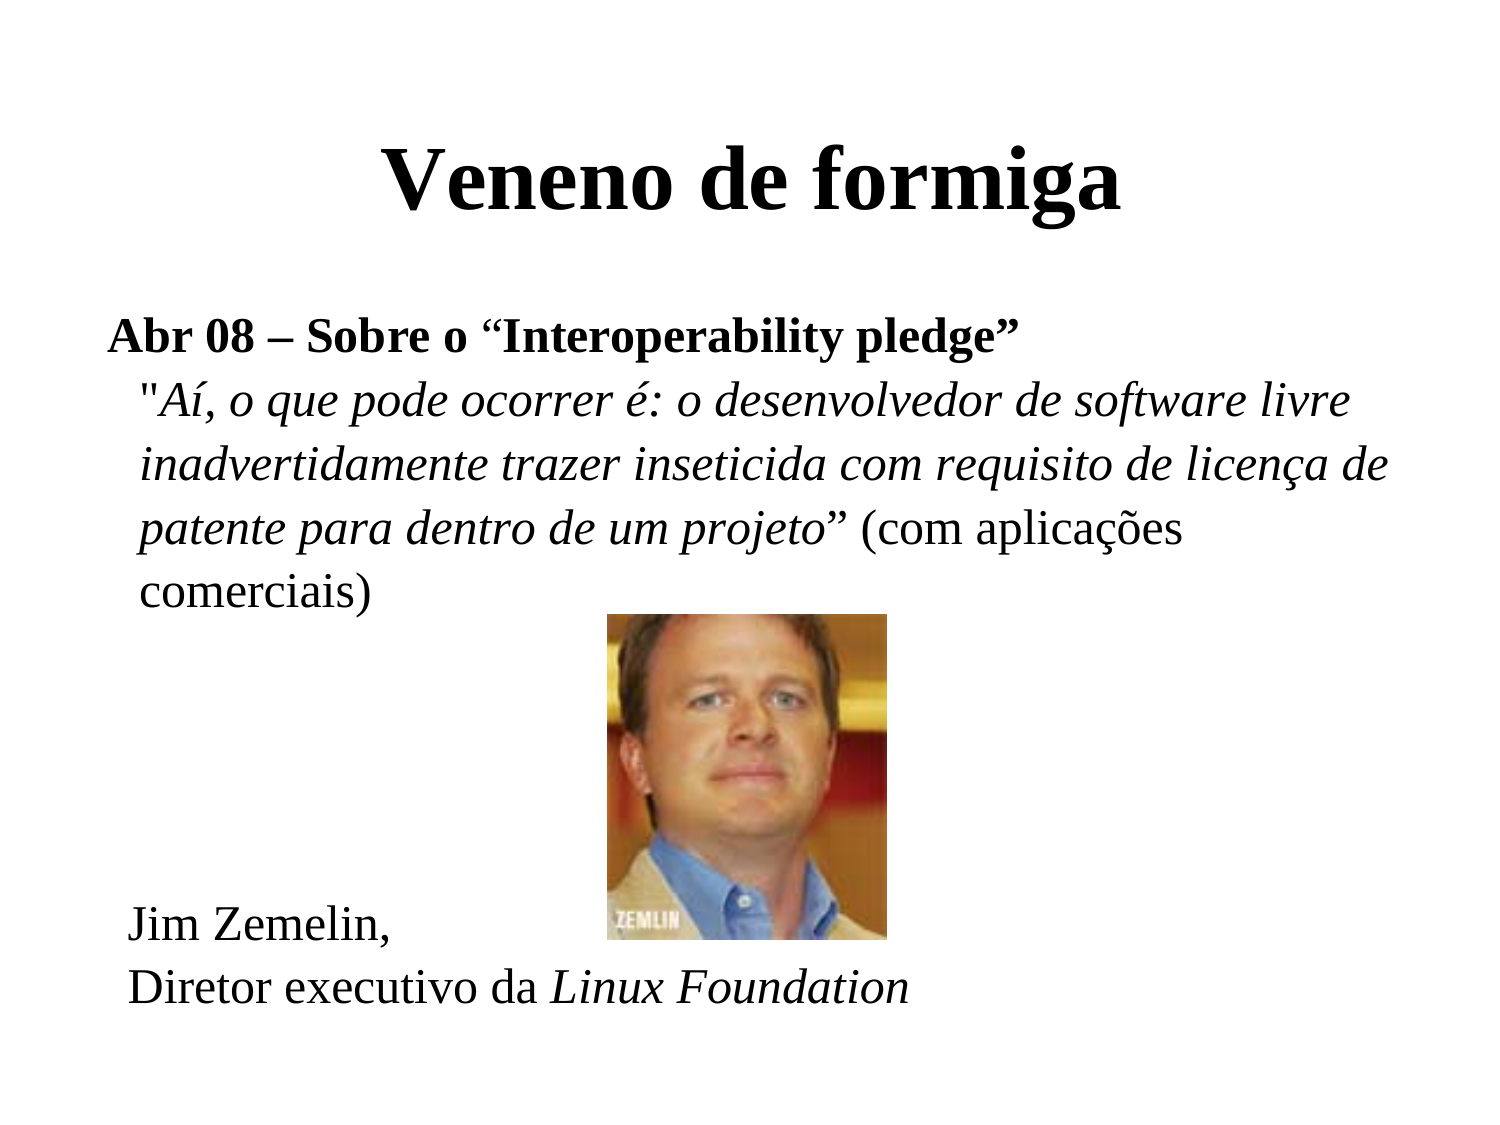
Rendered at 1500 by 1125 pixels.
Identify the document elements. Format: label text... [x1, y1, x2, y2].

text_box Abr 08 – Sobre o “Interoperability pledge” "Aí, o que pode ocorrer é: o desenvolvedor de software livre inadvertidamente trazer inseticida com requisito de licença de patente para dentro de um projeto” (com aplicações comerciais) [79, 292, 1421, 1095]
picture [607, 614, 887, 887]
title Veneno de formiga [87, 52, 1416, 292]
text_box Jim Zemelin, Diretor executivo da Linux Foundation [127, 887, 924, 1063]
